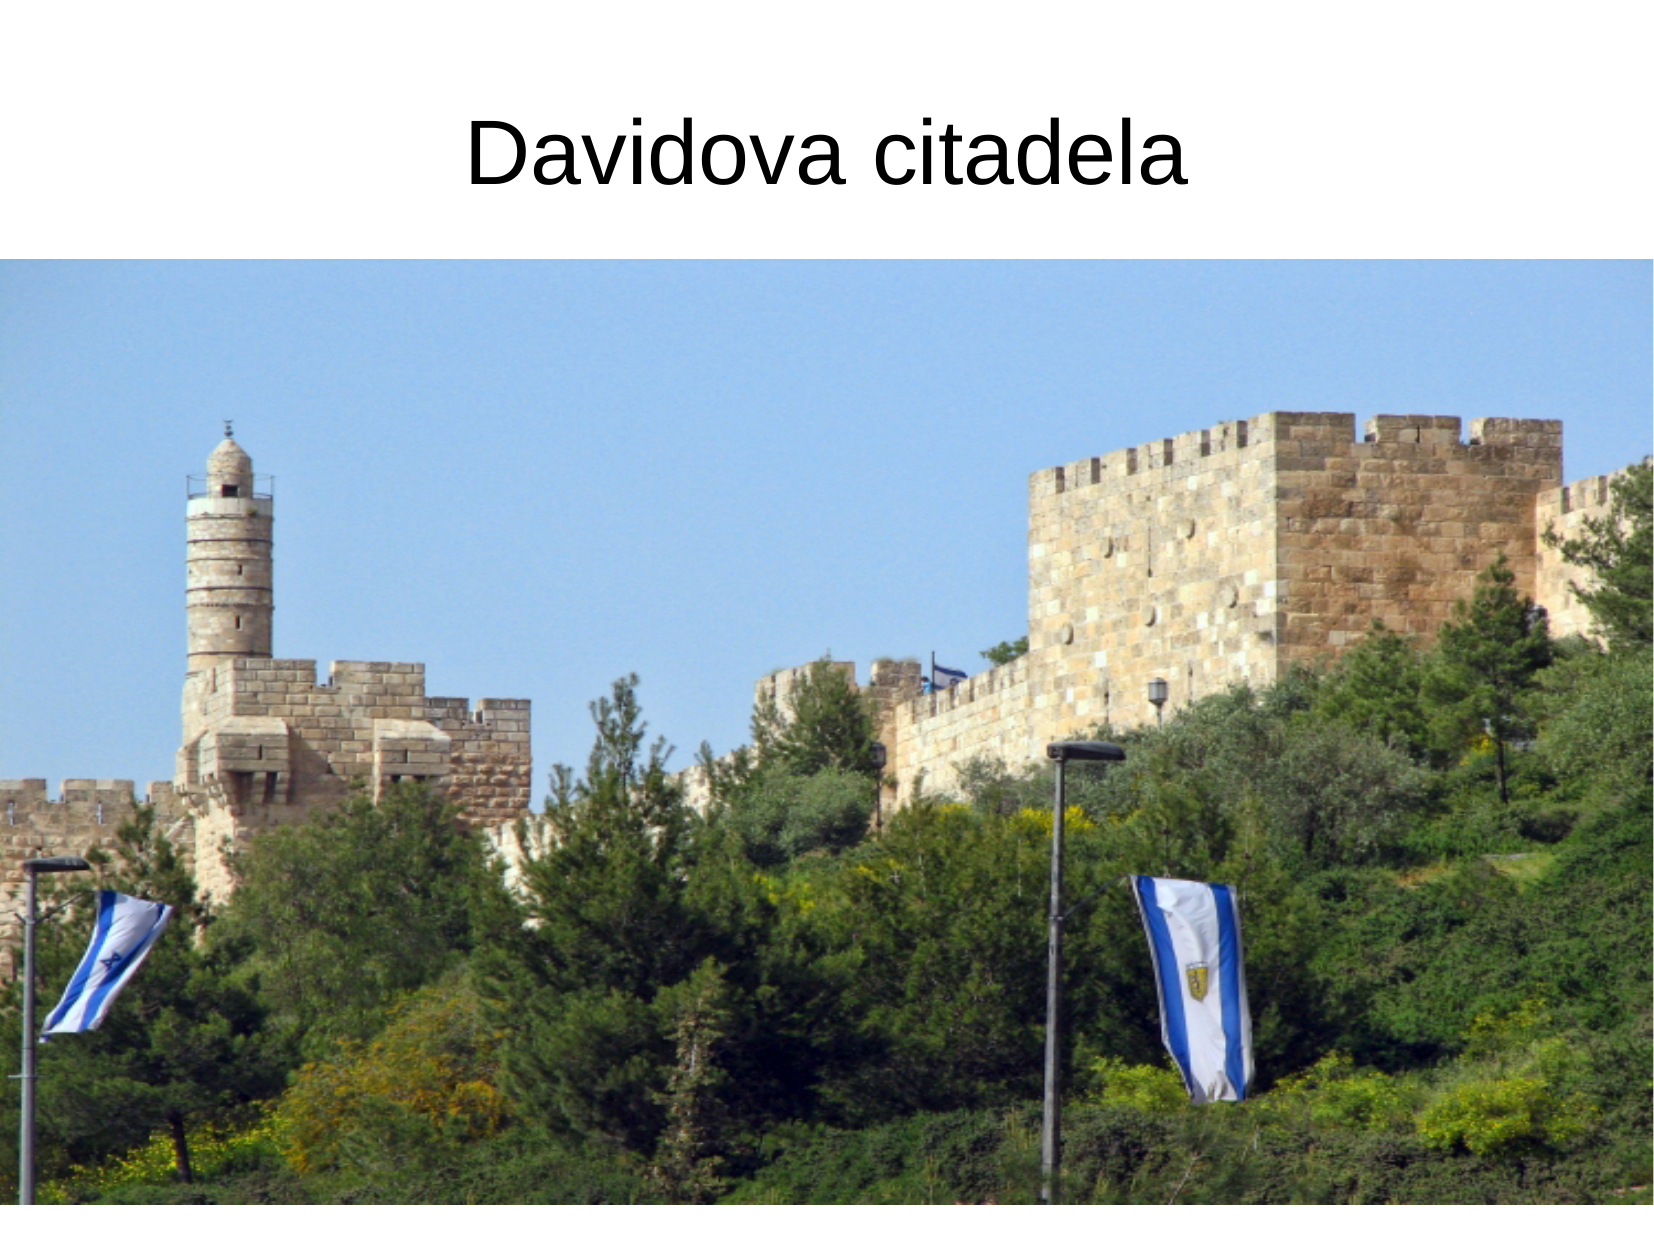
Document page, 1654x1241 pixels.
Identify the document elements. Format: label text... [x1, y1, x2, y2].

picture [0, 259, 1654, 1205]
title Davidova citadela [82, 49, 1571, 257]
